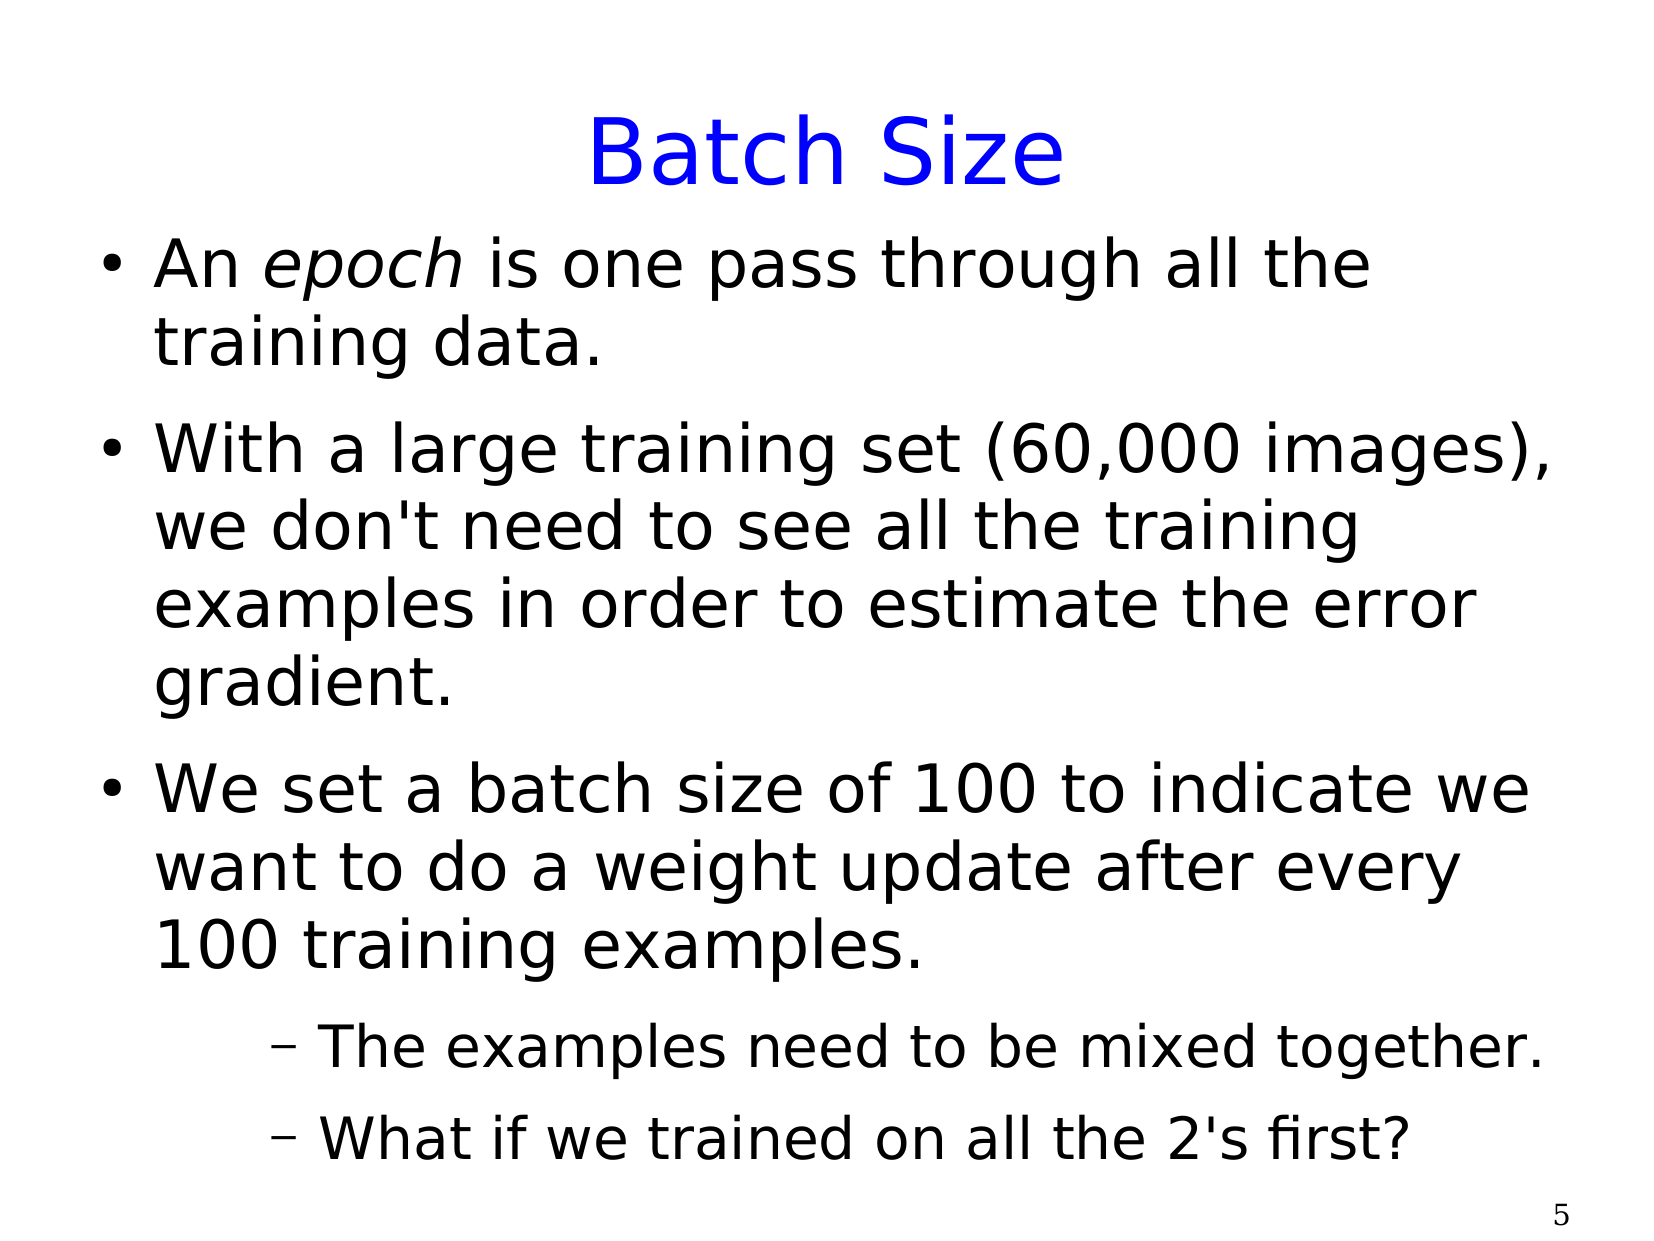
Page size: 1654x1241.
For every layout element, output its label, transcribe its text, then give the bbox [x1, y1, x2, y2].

title Batch Size [82, 49, 1571, 225]
list An epoch is one pass through all the training data. With a large training set (60,000 images), we don't need to see all the training examples in order to estimate the error gradient. We set a batch size of 100 to indicate we want to do a weight update after every 100 training examples. The examples need to be mixed together. What if we trained on all the 2's first? [82, 225, 1613, 1241]
